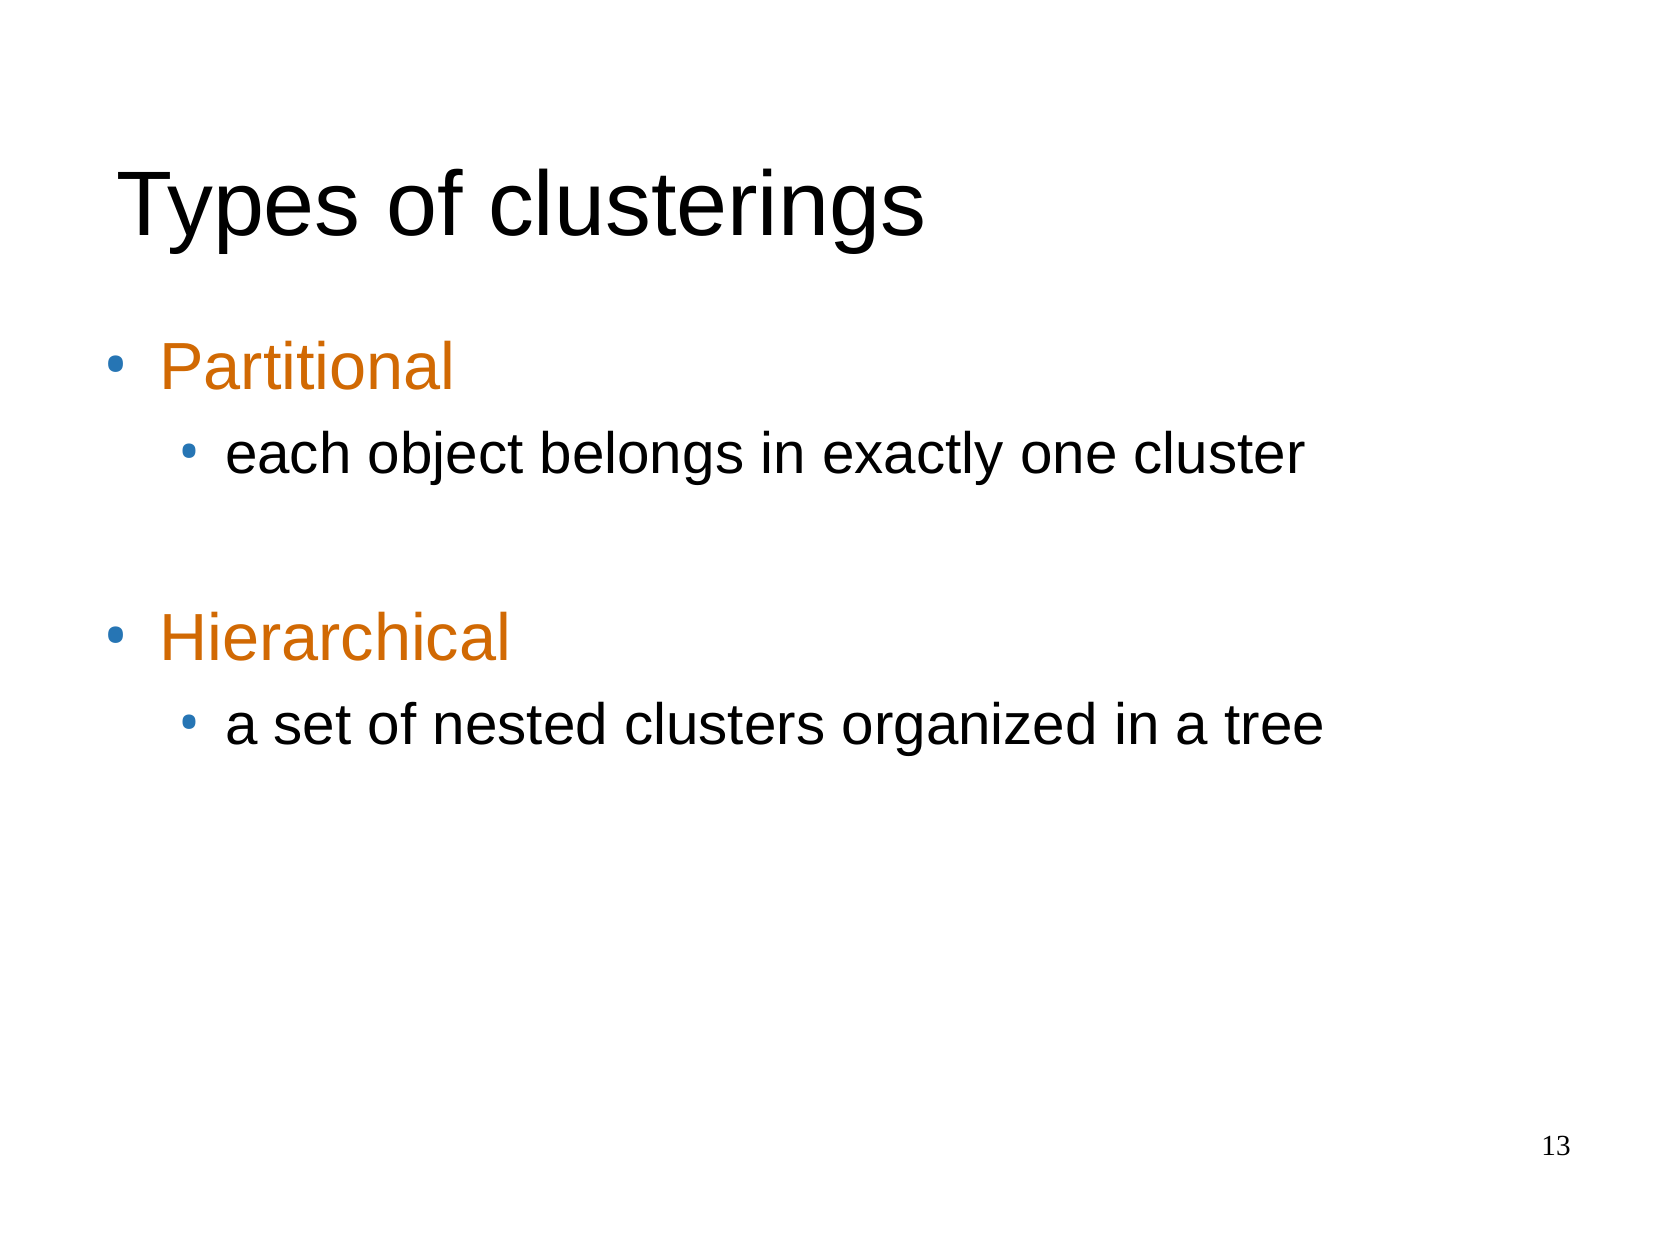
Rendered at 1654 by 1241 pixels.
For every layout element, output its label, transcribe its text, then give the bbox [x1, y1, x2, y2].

list Partitional each object belongs in exactly one cluster Hierarchical a set of nested clusters organized in a tree [96, 316, 1530, 1241]
title Types of clusterings [109, 137, 1543, 317]
